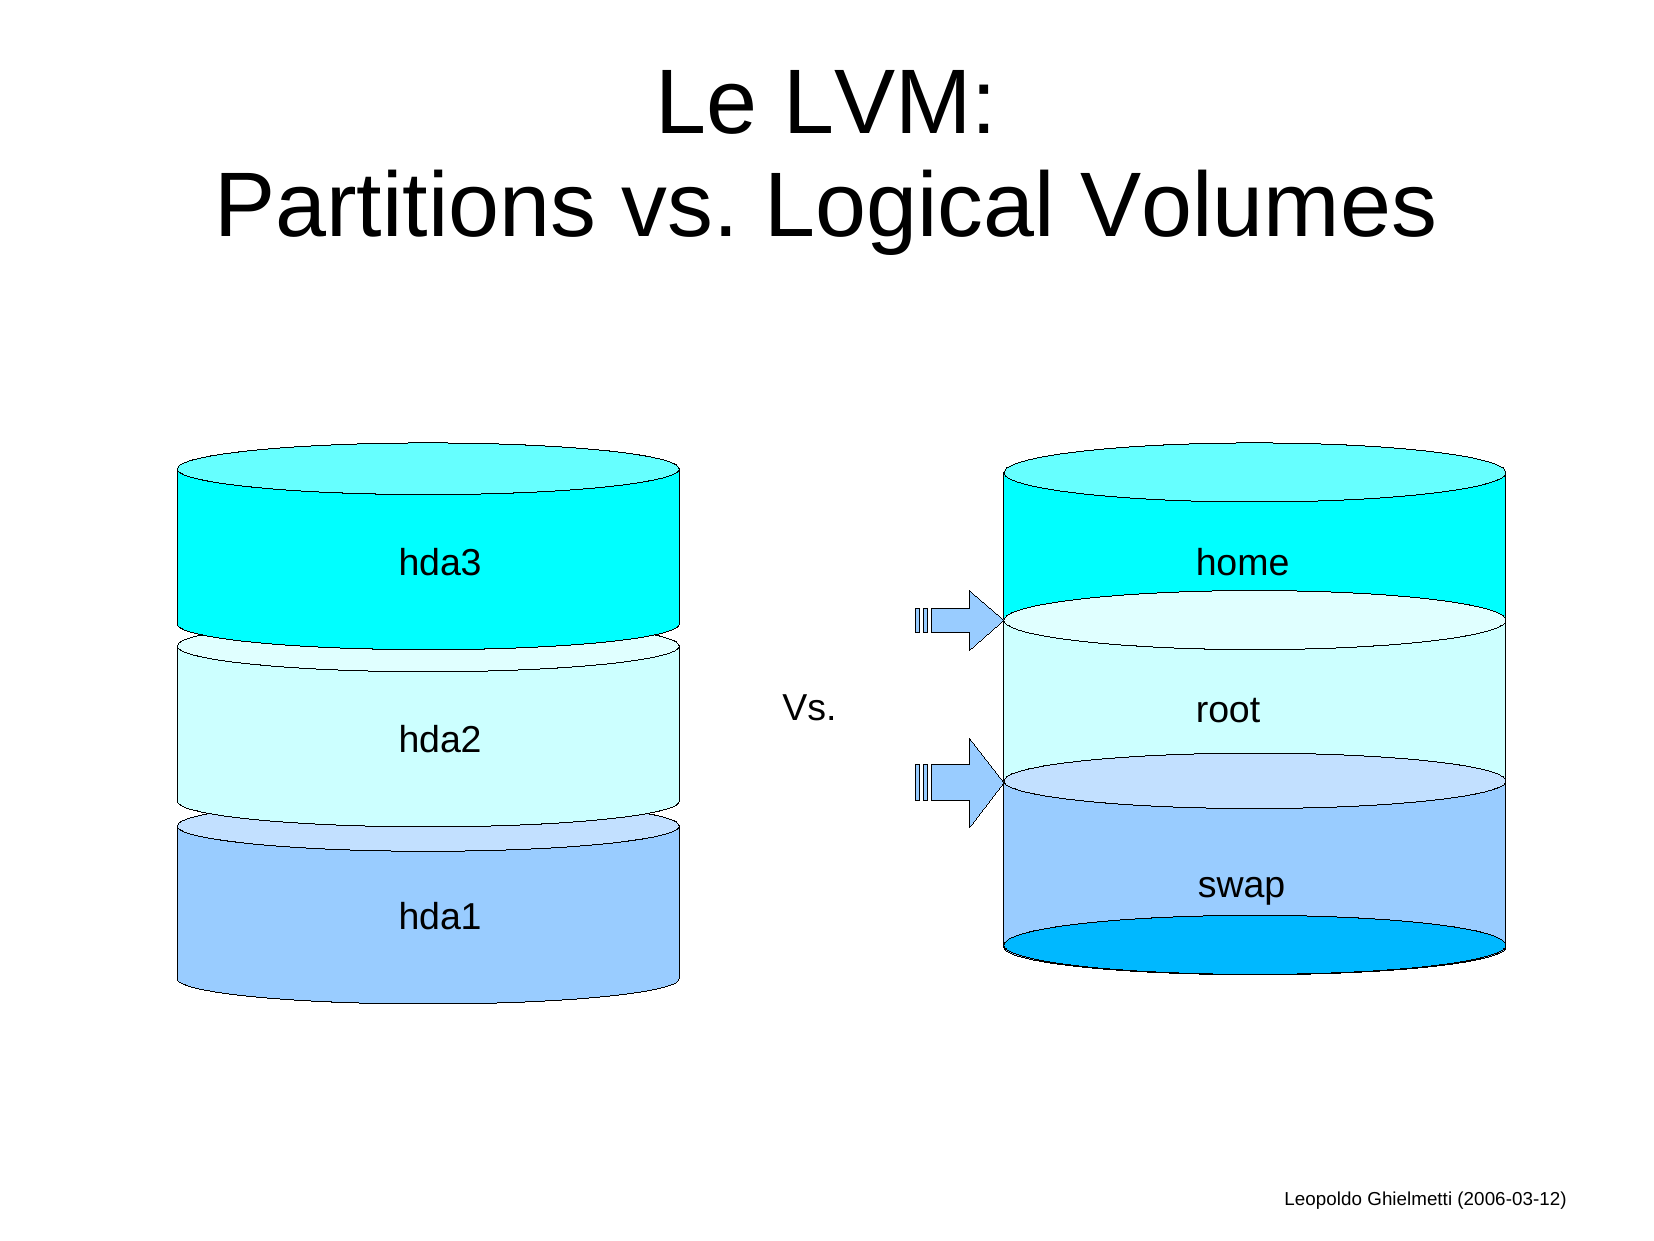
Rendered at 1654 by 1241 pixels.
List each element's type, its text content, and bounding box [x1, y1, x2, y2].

text_box Leopoldo Ghielmetti (2006-03-12) [1004, 591, 1506, 650]
text_box Leopoldo Ghielmetti (2006-03-12) [1003, 753, 1506, 809]
text_box [923, 608, 928, 633]
text_box Leopoldo Ghielmetti (2006-03-12) [1003, 442, 1506, 502]
text_box home [1181, 533, 1305, 591]
text_box [915, 764, 920, 801]
text_box hda2 [383, 710, 497, 768]
text_box [931, 473, 1506, 975]
text_box Leopoldo Ghielmetti (2006-03-12) [177, 635, 680, 672]
text_box swap [1183, 856, 1300, 914]
title Le LVM: Partitions vs. Logical Volumes [82, 49, 1571, 257]
text_box hda3 [383, 533, 497, 591]
text_box Leopoldo Ghielmetti (2006-03-12) [1269, 1181, 1595, 1217]
text_box [915, 608, 920, 633]
text_box hda1 [383, 888, 497, 945]
text_box [923, 764, 928, 801]
text_box Vs. [767, 679, 852, 736]
text_box [177, 470, 680, 650]
text_box [177, 647, 680, 827]
text_box Leopoldo Ghielmetti (2006-03-12) [177, 814, 680, 852]
text_box root [1181, 681, 1276, 739]
text_box Leopoldo Ghielmetti (2006-03-12) [177, 442, 680, 495]
text_box [177, 827, 680, 1004]
